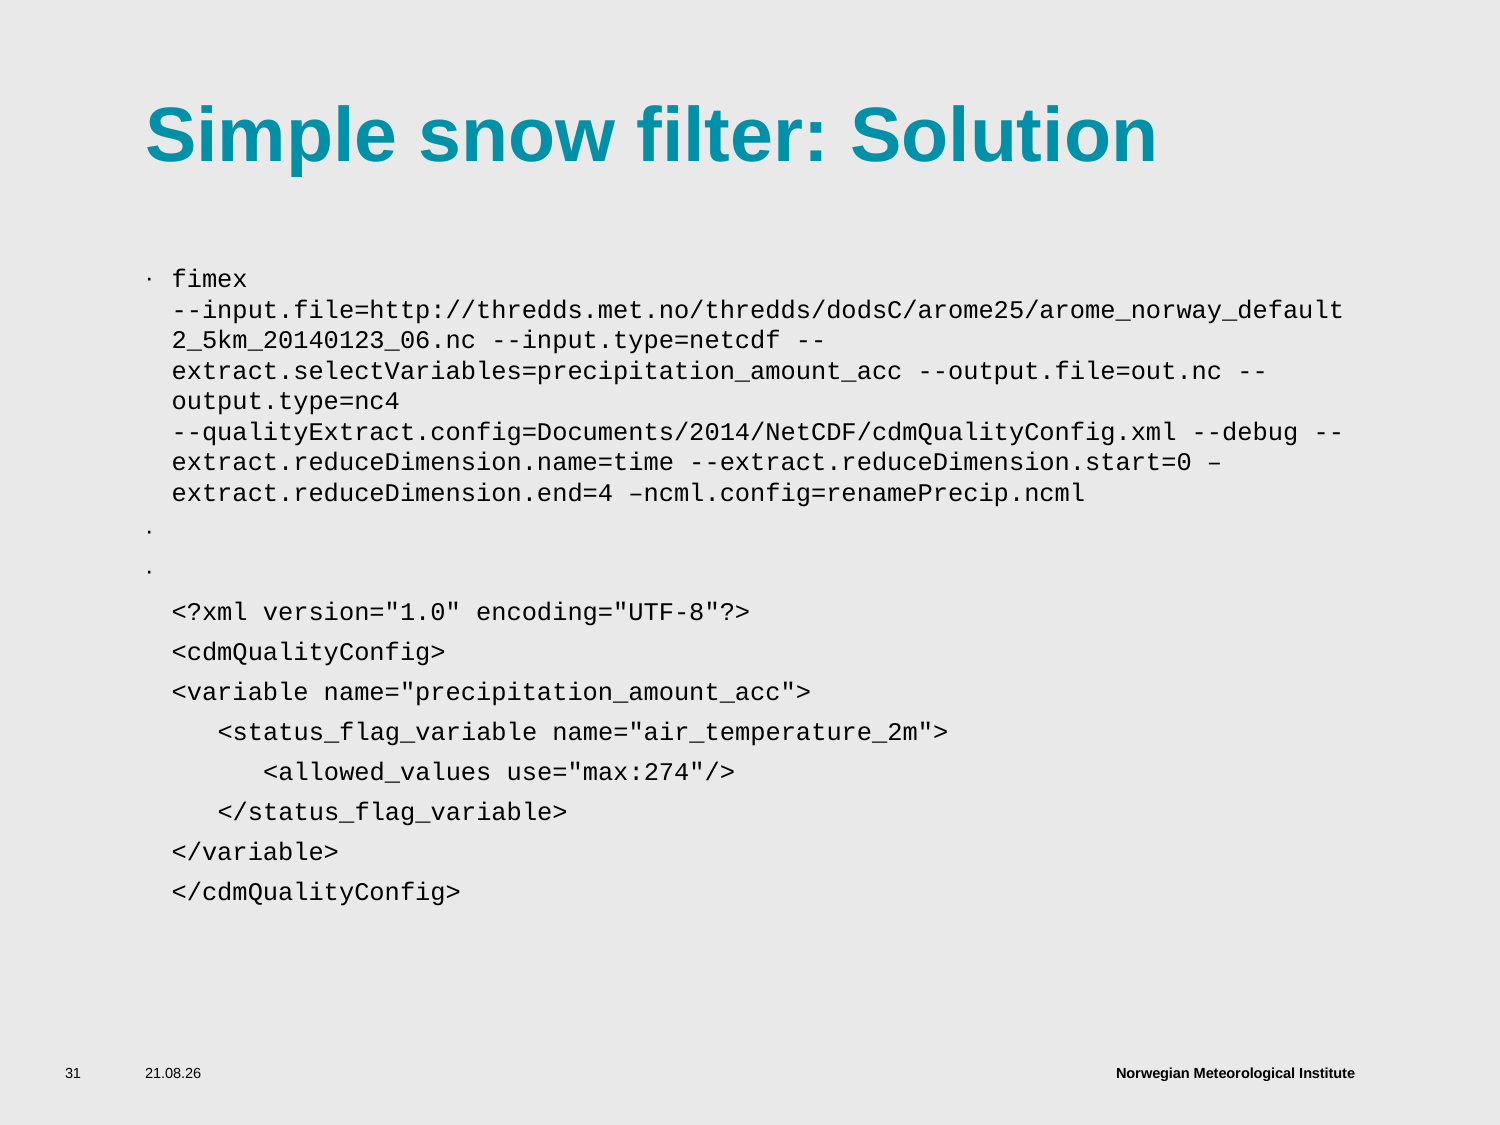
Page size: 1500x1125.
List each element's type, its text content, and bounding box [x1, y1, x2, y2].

list fimex --input.file=http://thredds.met.no/thredds/dodsC/arome25/arome_norway_default2_5km_20140123_06.nc --input.type=netcdf --extract.selectVariables=precipitation_amount_acc --output.file=out.nc --output.type=nc4 --qualityExtract.config=Documents/2014/NetCDF/cdmQualityConfig.xml --debug --extract.reduceDimension.name=time --extract.reduceDimension.start=0 –extract.reduceDimension.end=4 –ncml.config=renamePrecip.ncml <?xml version="1.0" encoding="UTF-8"?> <cdmQualityConfig> <variable name="precipitation_amount_acc"> <status_flag_variable name="air_temperature_2m"> <allowed_values use="max:274"/> </status_flag_variable> </variable> </cdmQualityConfig> [145, 262, 1355, 915]
title Simple snow filter: Solution [145, 83, 1355, 178]
